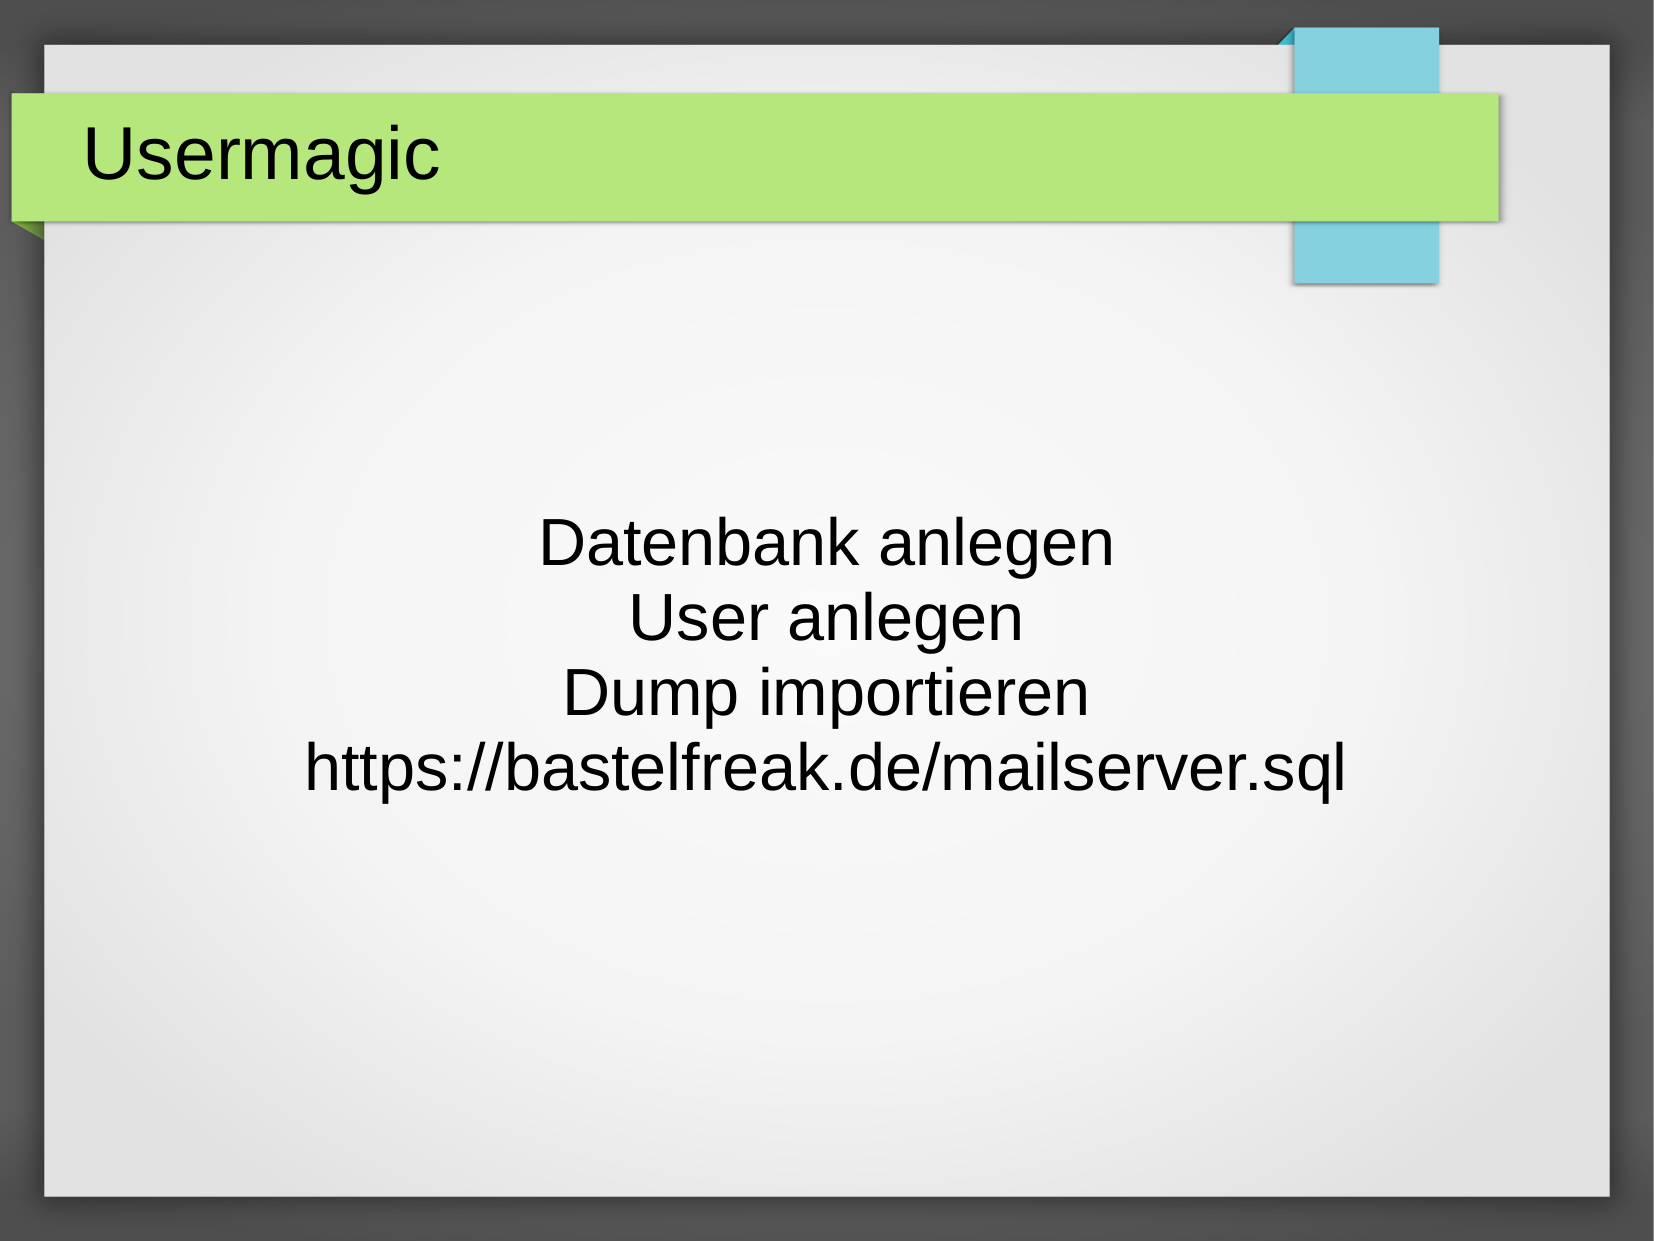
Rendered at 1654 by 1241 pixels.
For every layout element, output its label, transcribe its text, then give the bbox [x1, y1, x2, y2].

title Usermagic [82, 94, 1264, 213]
picture [0, 0, 1654, 1241]
subtitle Datenbank anlegen User anlegen Dump importieren https://bastelfreak.de/mailserver.sql [82, 295, 1571, 1015]
